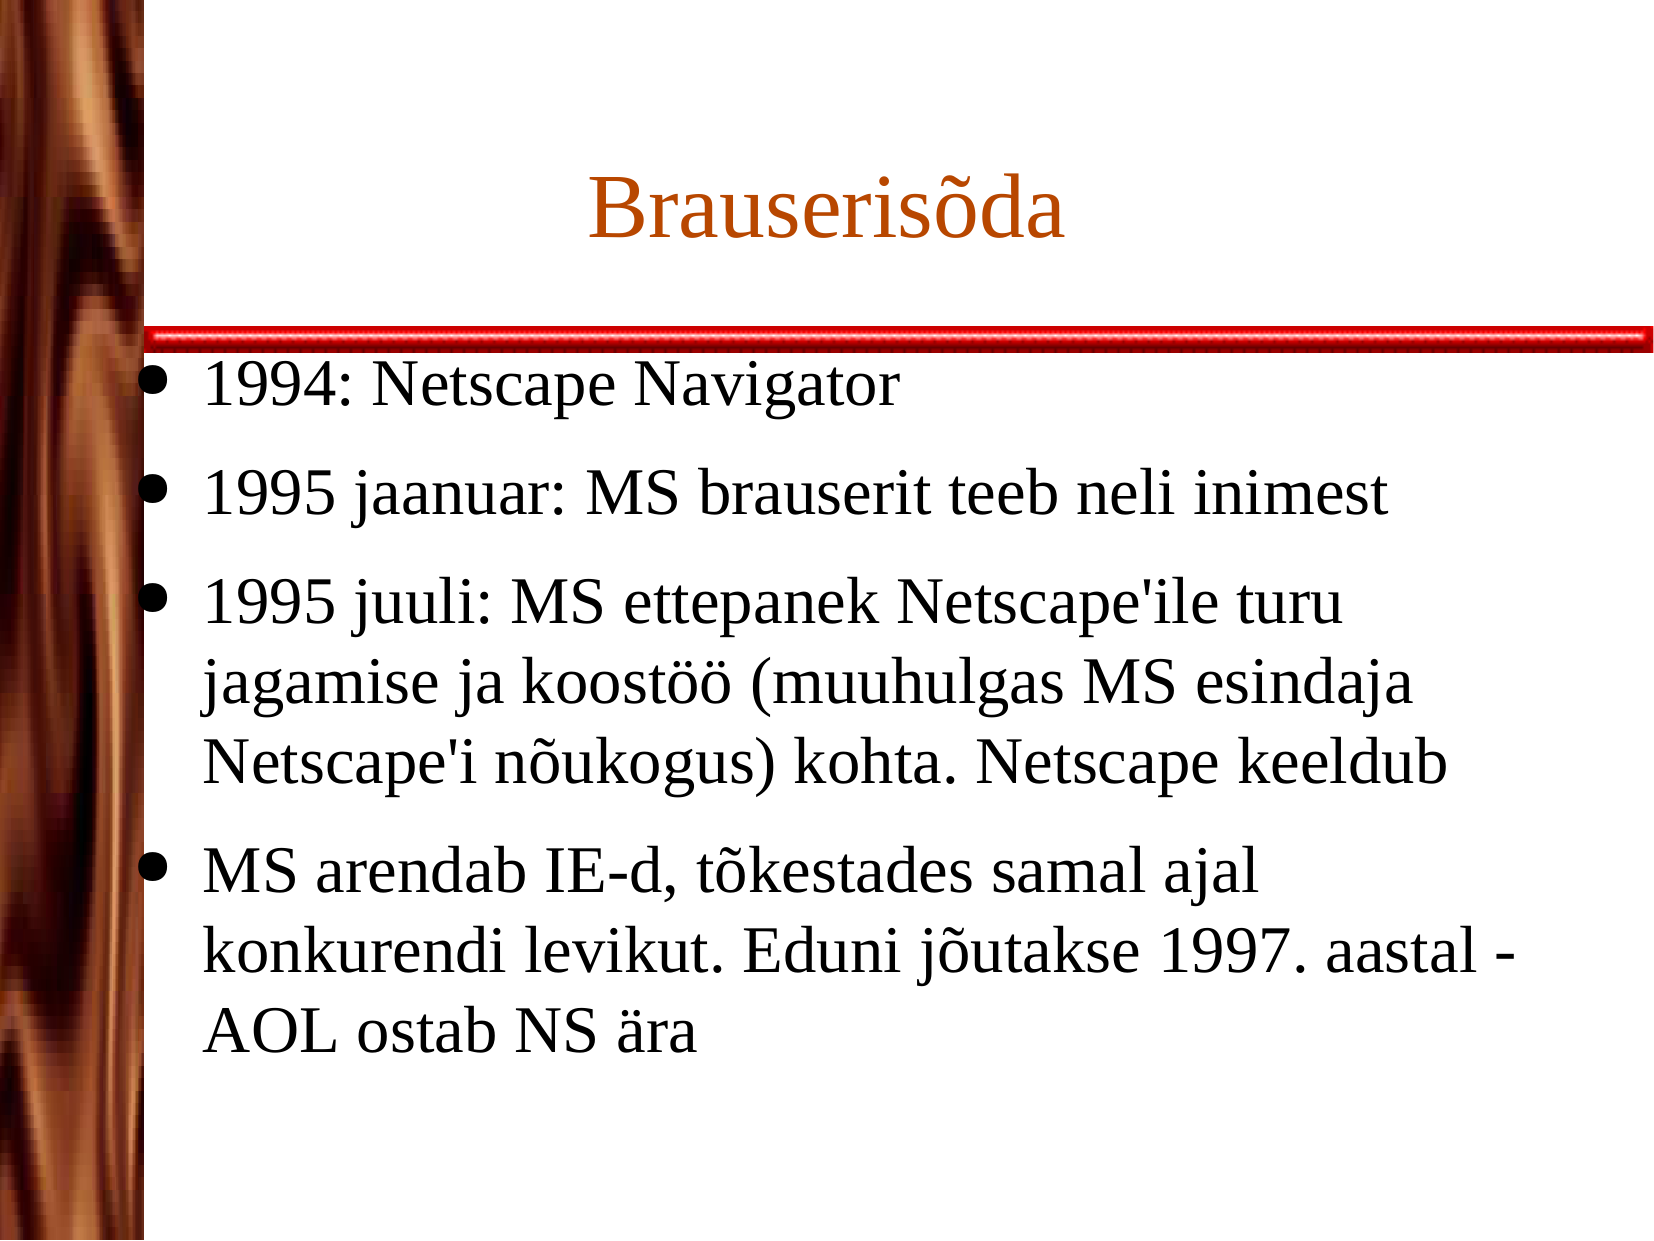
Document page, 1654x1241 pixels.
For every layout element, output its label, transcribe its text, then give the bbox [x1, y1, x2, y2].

title Brauserisõda [121, 100, 1533, 312]
picture [0, 0, 1654, 1240]
list 1994: Netscape Navigator 1995 jaanuar: MS brauserit teeb neli inimest 1995 juuli: MS ettepanek Netscape'ile turu jagamise ja koostöö (muuhulgas MS esindaja Netscape'i nõukogus) kohta. Netscape keeldub MS arendab IE-d, tõkestades samal ajal konkurendi levikut. Eduni jõutakse 1997. aastal -AOL ostab NS ära [121, 344, 1533, 1126]
